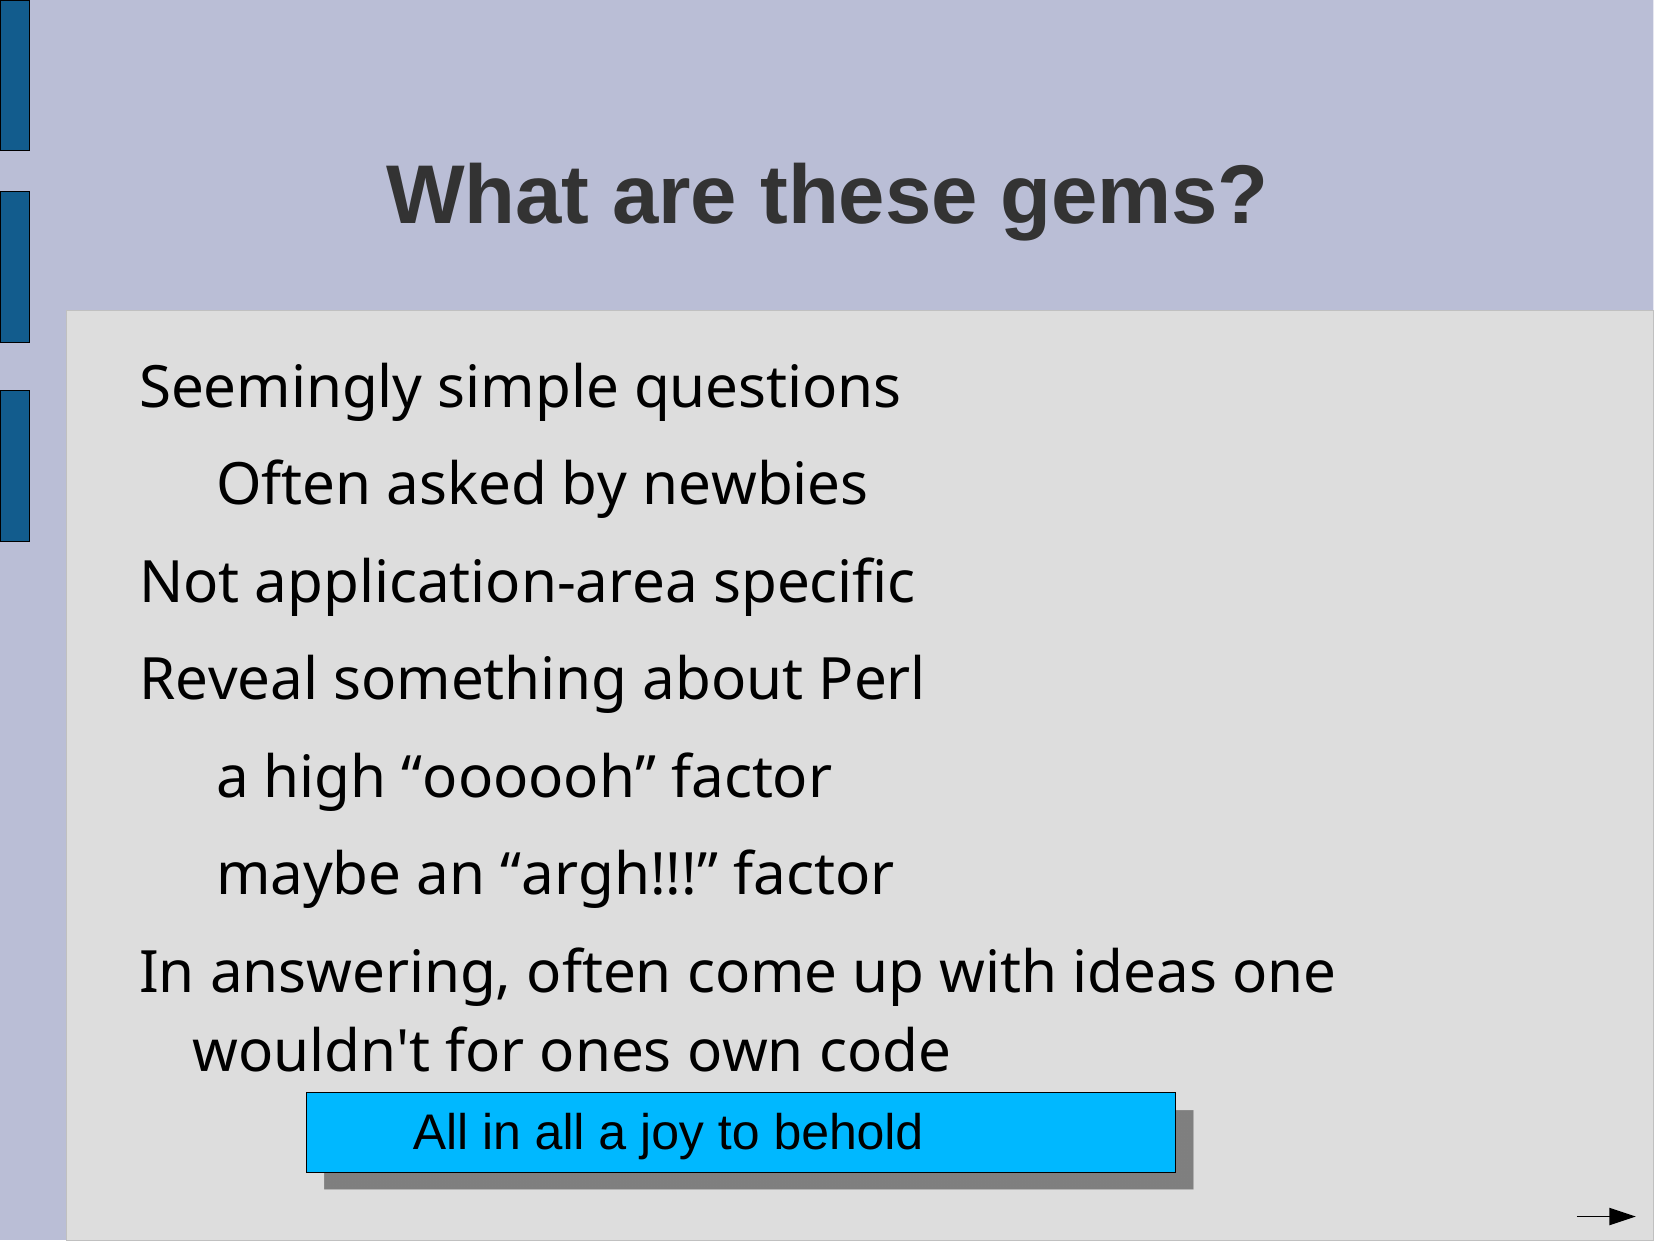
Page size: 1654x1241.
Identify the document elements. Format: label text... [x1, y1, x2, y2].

list Seemingly simple questions Often asked by newbies Not application-area specific Reveal something about Perl a high “oooooh” factor maybe an “argh!!!” factor In answering, often come up with ideas one wouldn't for ones own code [121, 344, 1534, 1123]
title What are these gems? [121, 91, 1534, 299]
text_box All in all a joy to behold [306, 1092, 1176, 1173]
